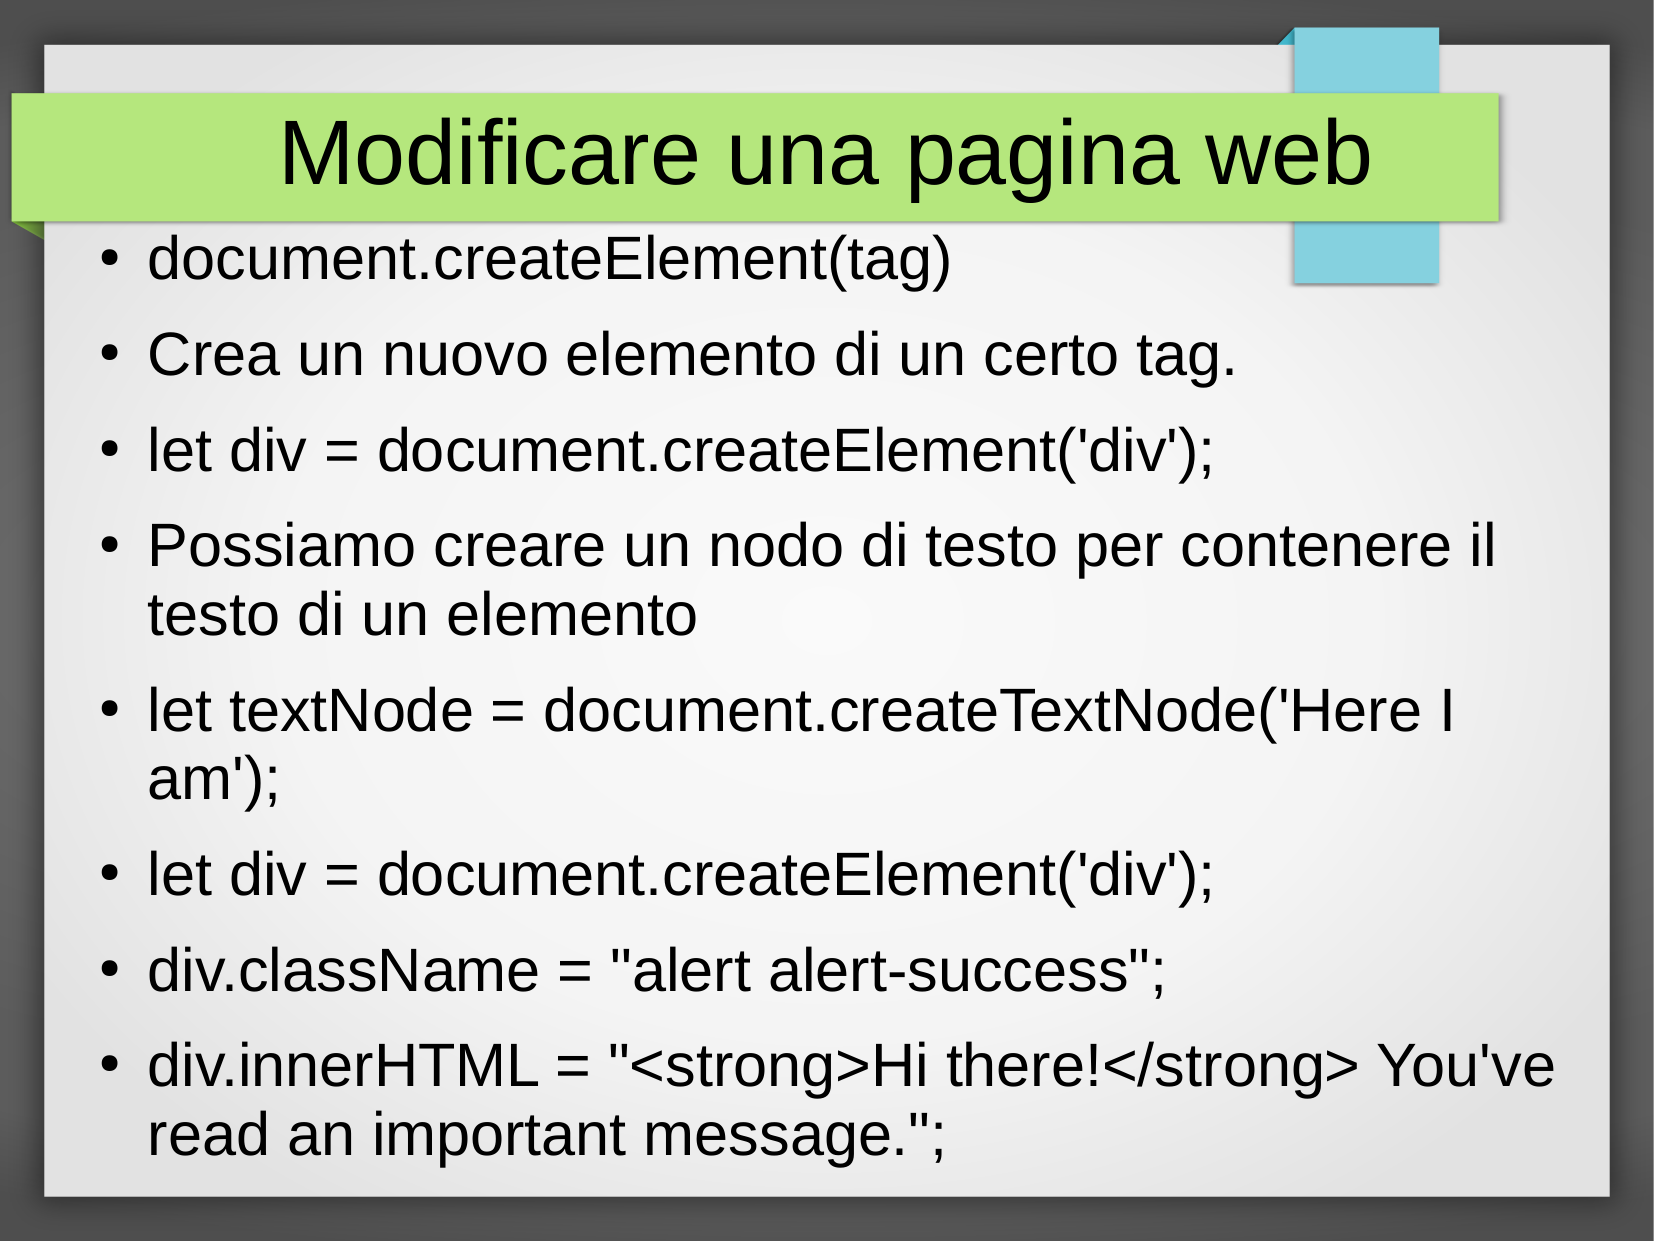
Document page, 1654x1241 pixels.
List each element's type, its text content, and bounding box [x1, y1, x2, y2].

list document.createElement(tag) Crea un nuovo elemento di un certo tag. let div = document.createElement('div'); Possiamo creare un nodo di testo per contenere il testo di un elemento let textNode = document.createTextNode('Here I am'); let div = document.createElement('div'); div.className = "alert alert-success"; div.innerHTML = "<strong>Hi there!</strong> You've read an important message."; [82, 224, 1571, 1182]
title Modificare una pagina web [82, 49, 1571, 224]
picture [0, 0, 1654, 1241]
